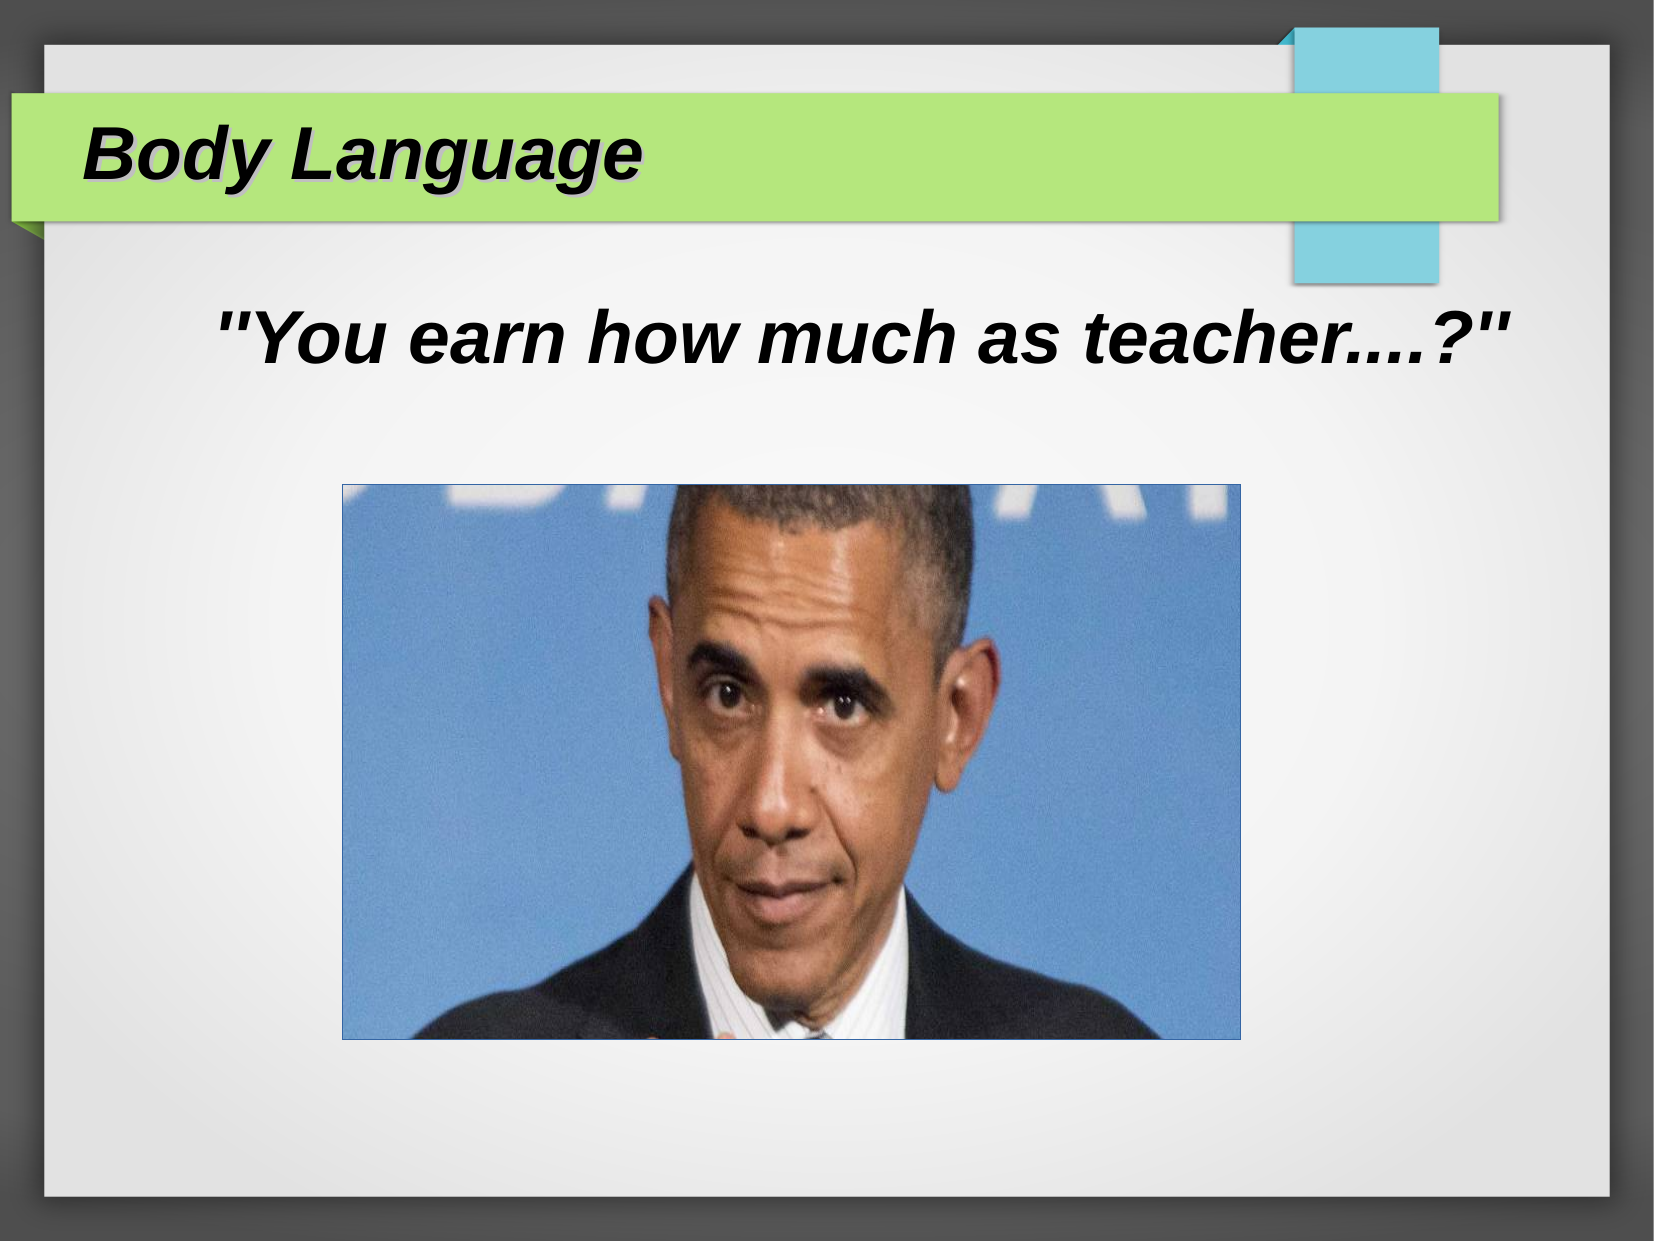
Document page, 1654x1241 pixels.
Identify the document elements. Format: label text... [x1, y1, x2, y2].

list ''You earn how much as teacher....?'' [82, 295, 1571, 1015]
picture [0, 0, 1654, 1241]
title Body Language [82, 94, 1264, 213]
